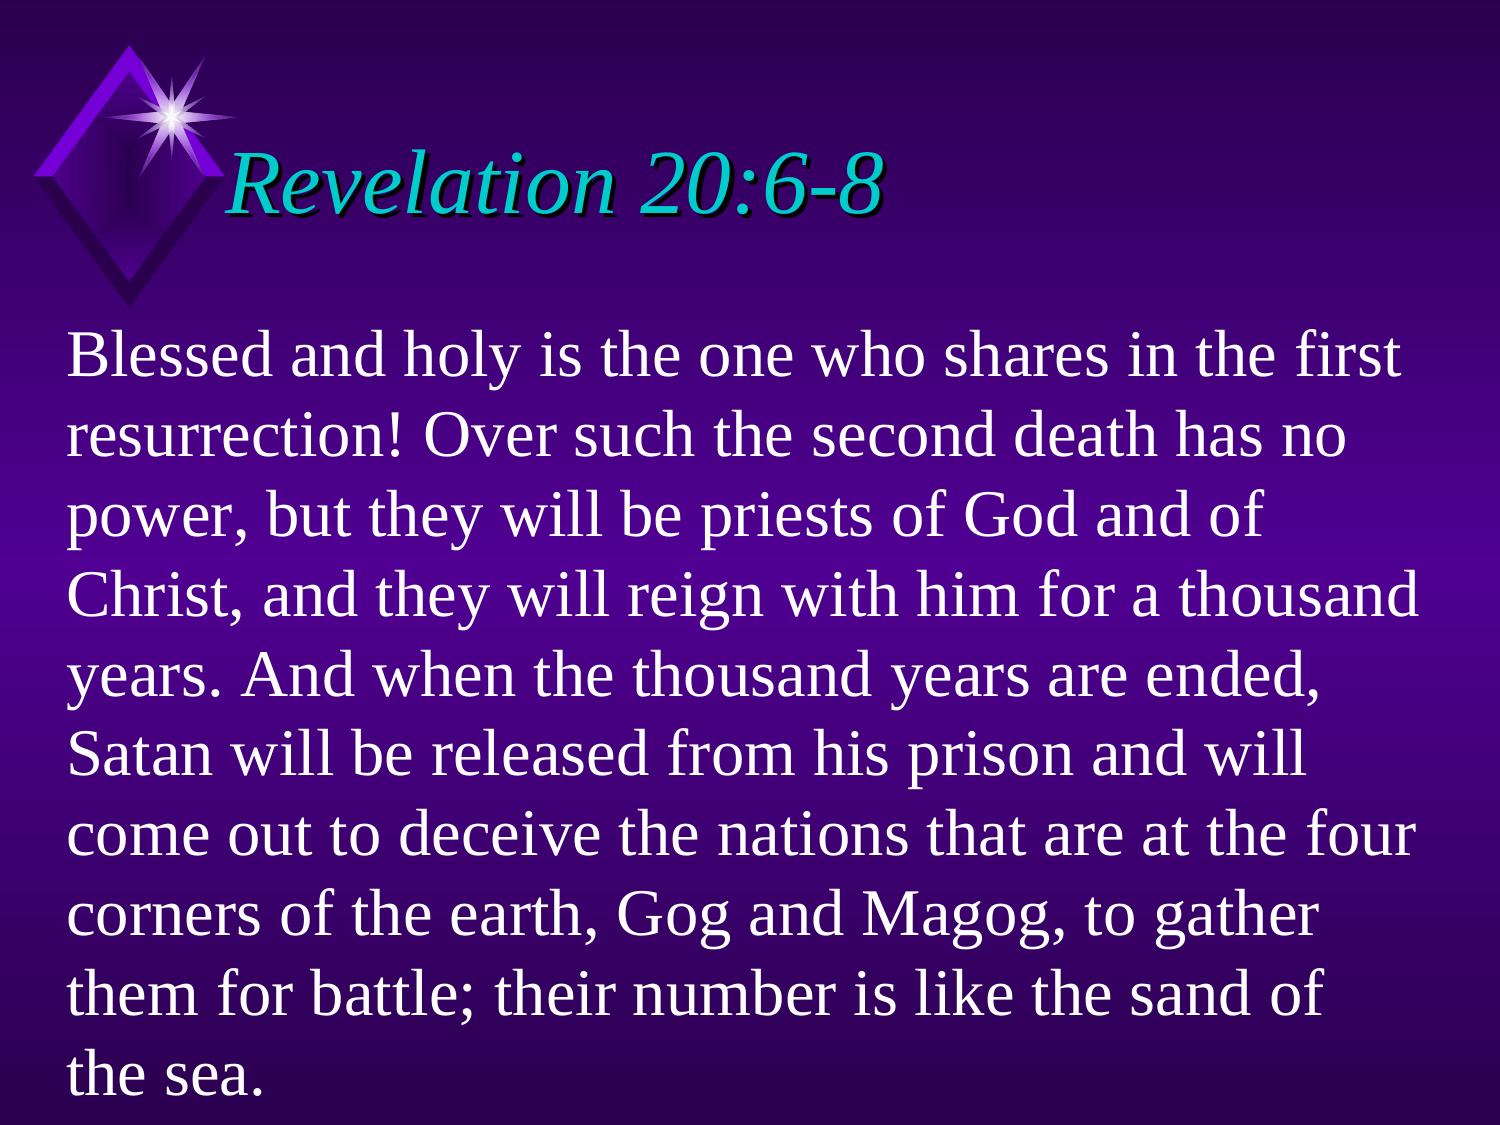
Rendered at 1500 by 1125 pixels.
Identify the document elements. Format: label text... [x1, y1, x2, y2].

text_box Blessed and holy is the one who shares in the first resurrection! Over such the second death has no power, but they will be priests of God and of Christ, and they will reign with him for a thousand years. And when the thousand years are ended, Satan will be released from his prison and will come out to deceive the nations that are at the four corners of the earth, Gog and Magog, to gather them for battle; their number is like the sand of the sea. [51, 302, 1439, 1117]
title Revelation 20:6-8 [224, 72, 1388, 293]
